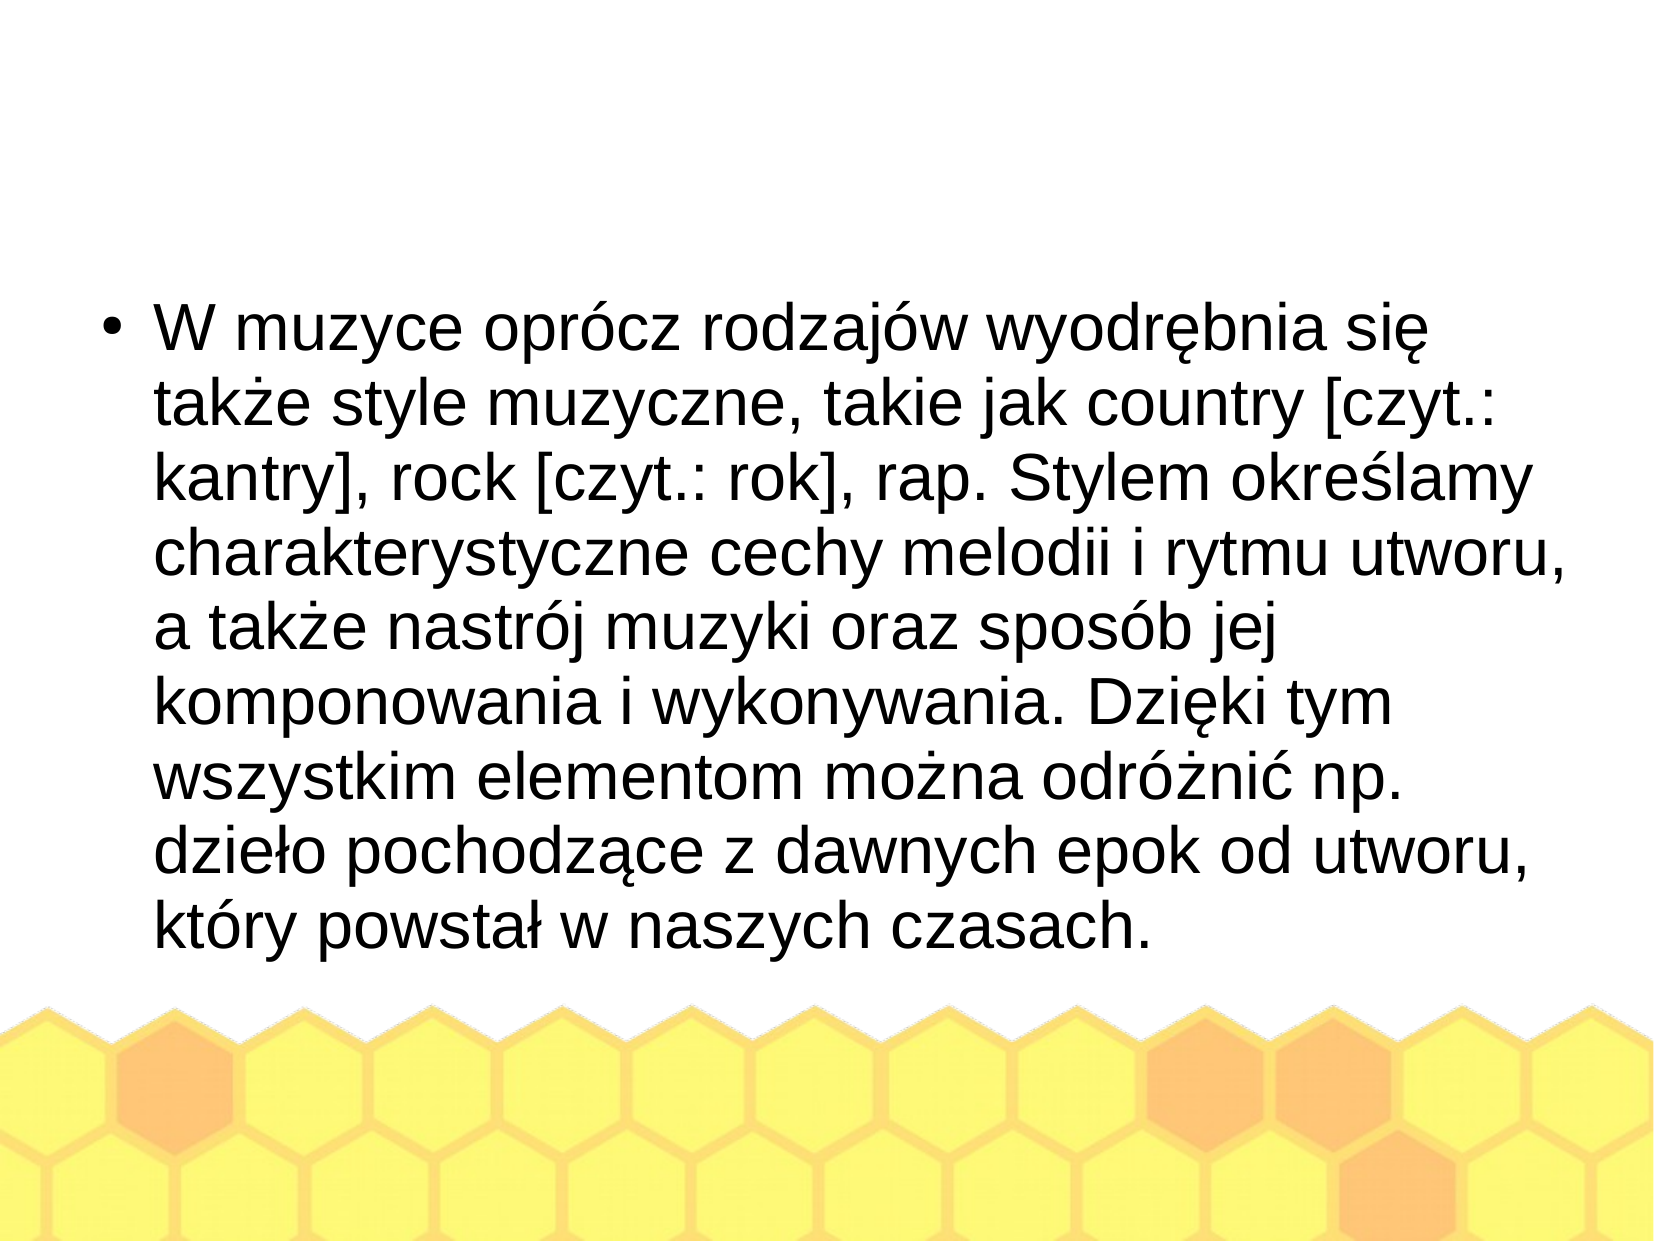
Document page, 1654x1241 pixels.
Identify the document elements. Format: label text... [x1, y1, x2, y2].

picture [0, 1001, 1654, 1241]
list W muzyce oprócz rodzajów wyodrębnia się także style muzyczne, takie jak country [czyt.: kantry], rock [czyt.: rok], rap. Stylem określamy charakterystyczne cechy melodii i rytmu utworu, a także nastrój muzyki oraz sposób jej komponowania i wykonywania. Dzięki tym wszystkim elementom można odróżnić np. dzieło pochodzące z dawnych epok od utworu, który powstał w naszych czasach. [82, 290, 1571, 1010]
